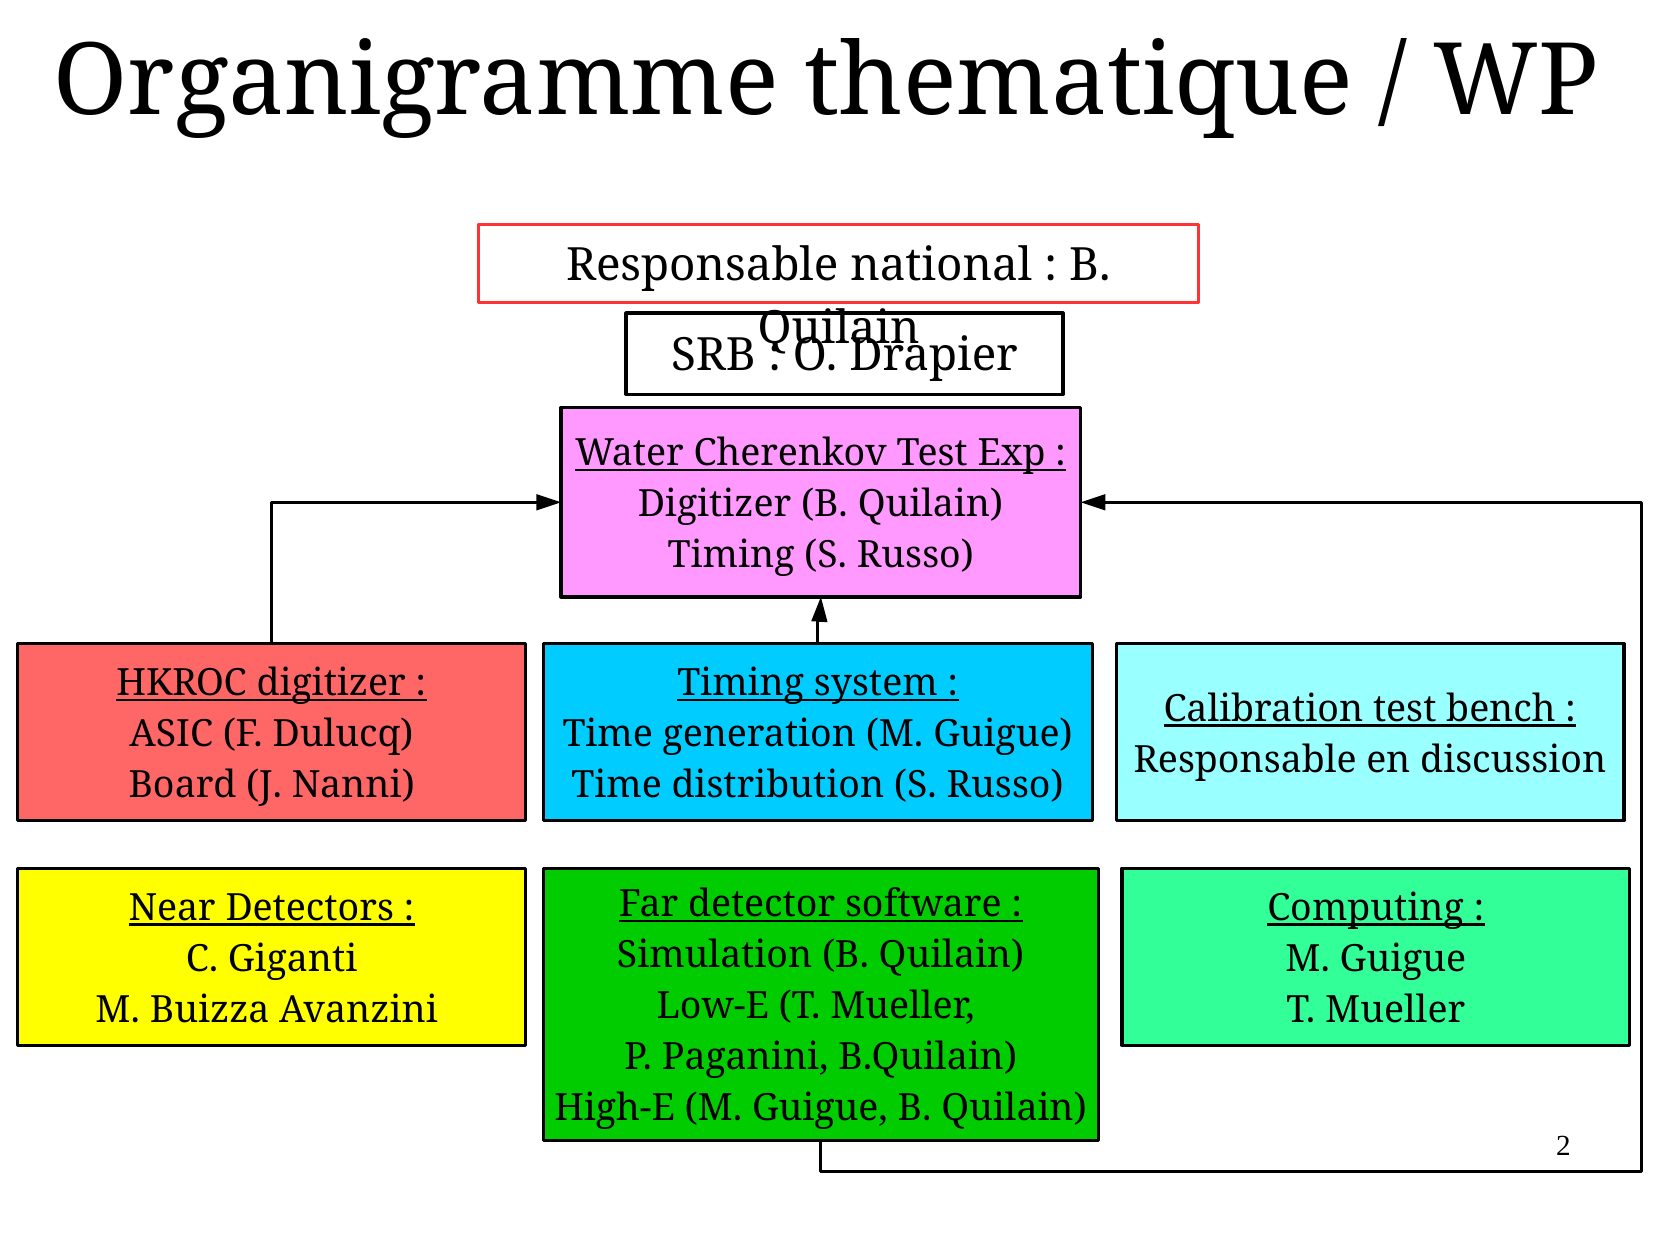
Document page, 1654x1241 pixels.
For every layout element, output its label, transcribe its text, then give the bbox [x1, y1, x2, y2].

text_box Water Cherenkov Test Exp : Digitizer (B. Quilain) Timing (S. Russo) [561, 407, 1081, 598]
text_box Responsable national : B. Quilain [484, 225, 1193, 302]
text_box Timing system : Time generation (M. Guigue) Time distribution (S. Russo) [543, 643, 1093, 821]
text_box Near Detectors : C. Giganti M. Buizza Avanzini [17, 868, 526, 1046]
text_box Far detector software : Simulation (B. Quilain) Low-E (T. Mueller, P. Paganini, B.Quilain) High-E (M. Guigue, B. Quilain) [543, 868, 1099, 1141]
text_box Organigramme thematique / WP [0, 0, 1654, 153]
text_box Calibration test bench : Responsable en discussion [1116, 643, 1625, 821]
text_box Computing : M. Guigue T. Mueller [1122, 868, 1630, 1046]
text_box [478, 224, 1199, 303]
text_box SRB : O. Drapier [625, 312, 1063, 395]
text_box HKROC digitizer : ASIC (F. Dulucq) Board (J. Nanni) [17, 643, 526, 821]
